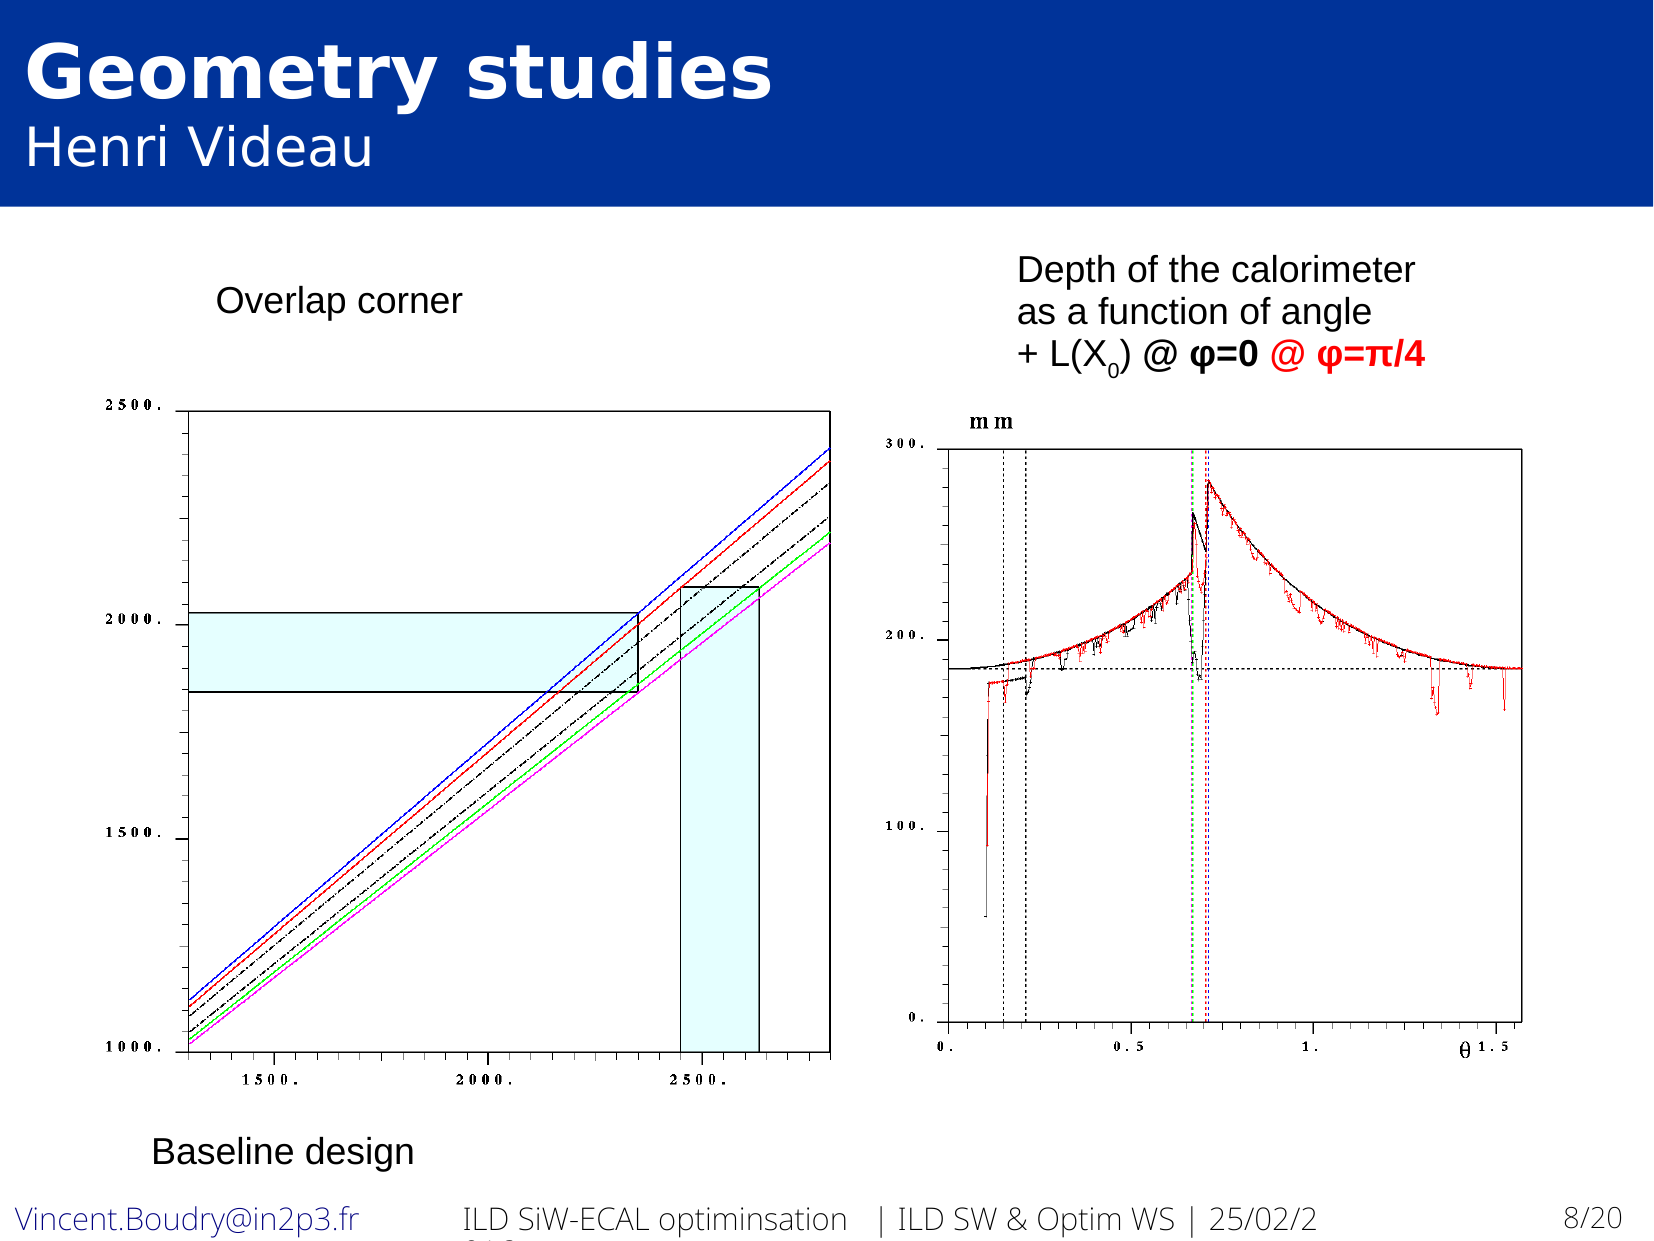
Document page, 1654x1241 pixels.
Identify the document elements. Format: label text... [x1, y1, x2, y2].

text_box Depth of the calorimeter as a function of angle + L(X0) @ φ=0 @ φ=π/4 [1002, 241, 1443, 385]
picture [74, 341, 856, 1121]
title Geometry studies Henri Videau [24, 17, 1635, 191]
text_box Overlap corner [200, 271, 479, 329]
text_box Baseline design [136, 1123, 431, 1181]
picture [867, 385, 1566, 1085]
